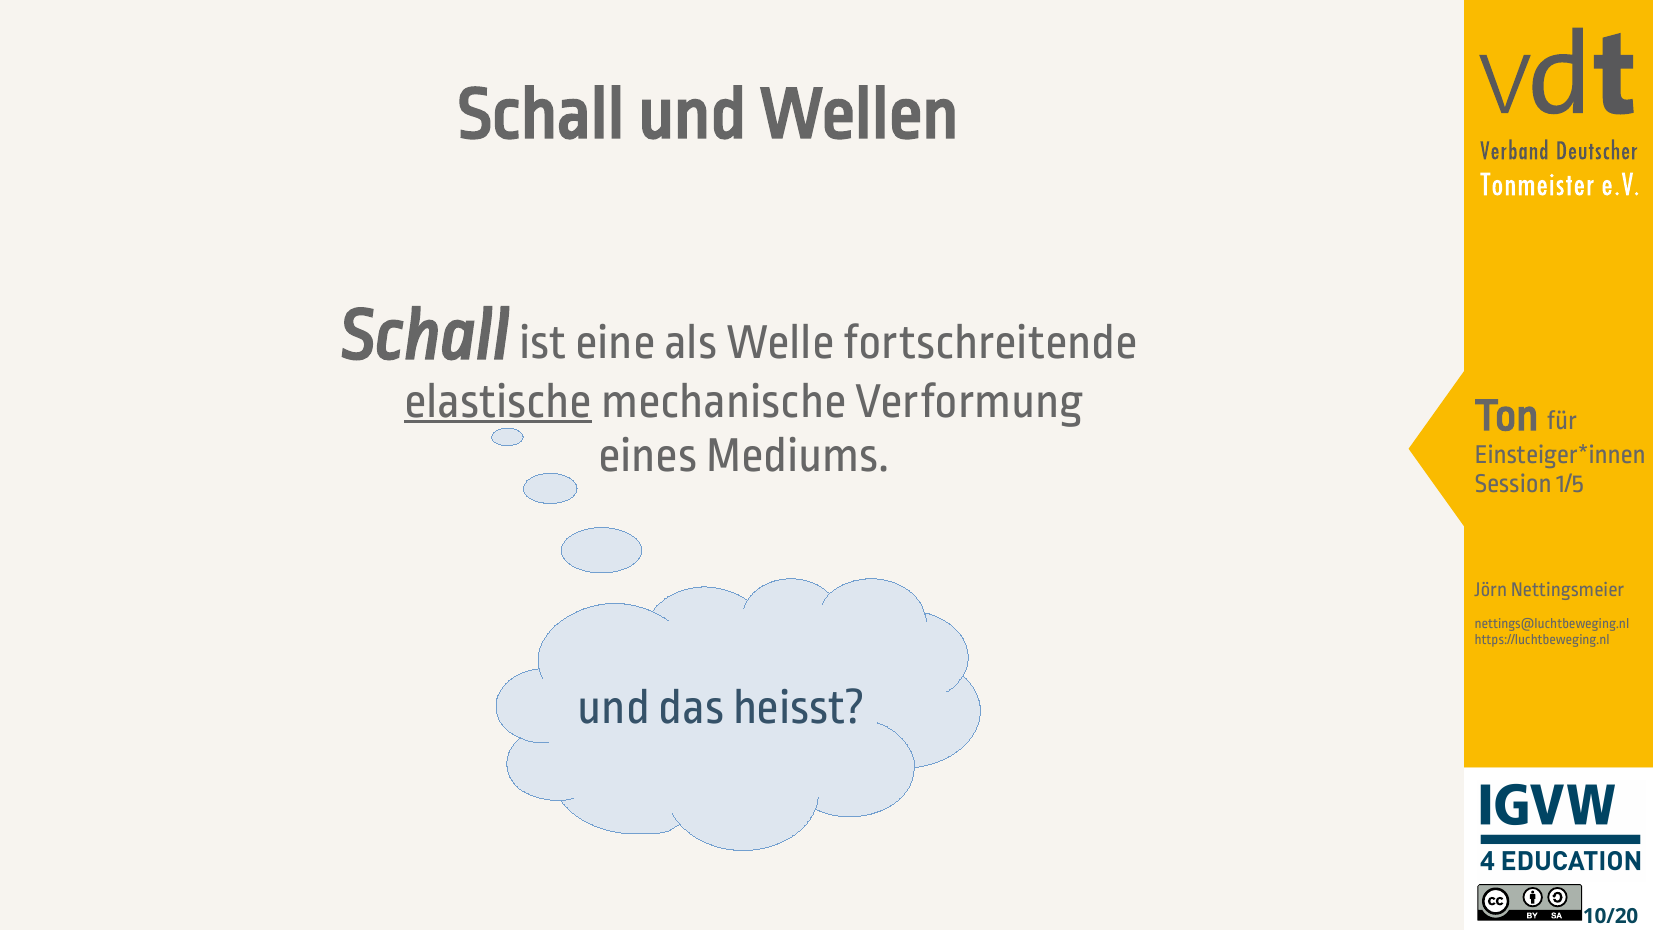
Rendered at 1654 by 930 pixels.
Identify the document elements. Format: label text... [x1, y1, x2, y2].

list Schall ist eine als Welle fortschreitende elastische mechanische Verformung eines Mediums. [23, 295, 1394, 905]
text_box und das heisst? [561, 527, 642, 573]
text_box und das heisst? [523, 473, 578, 504]
text_box und das heisst? [491, 428, 524, 446]
picture [1477, 780, 1646, 882]
title Schall und Wellen [82, 37, 1335, 193]
text_box und das heisst? [496, 578, 981, 851]
